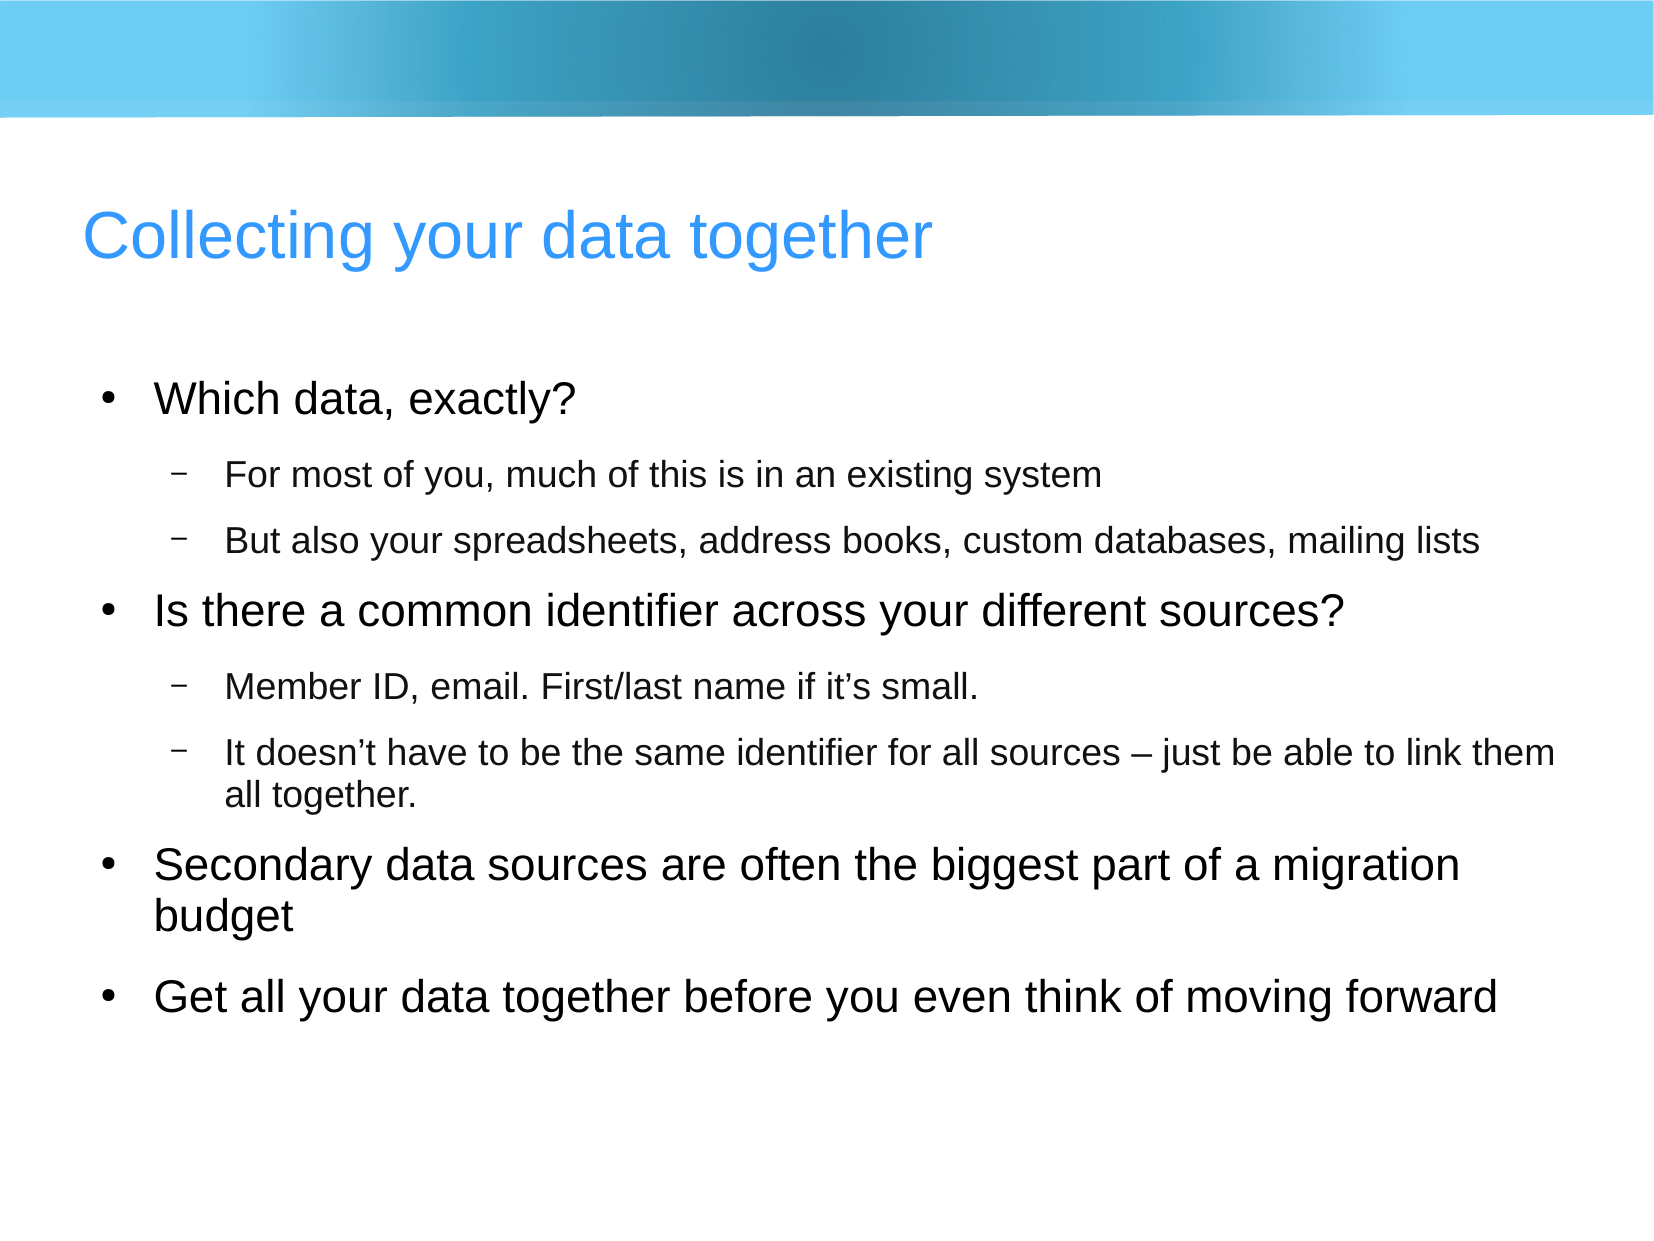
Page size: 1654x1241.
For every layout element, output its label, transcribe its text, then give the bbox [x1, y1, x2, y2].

list Which data, exactly? For most of you, much of this is in an existing system But also your spreadsheets, address books, custom databases, mailing lists Is there a common identifier across your different sources? Member ID, email. First/last name if it’s small. It doesn’t have to be the same identifier for all sources – just be able to link them all together. Secondary data sources are often the biggest part of a migration budget Get all your data together before you even think of moving forward [82, 372, 1571, 1093]
title Collecting your data together [82, 132, 1571, 340]
picture [0, 0, 1654, 1241]
